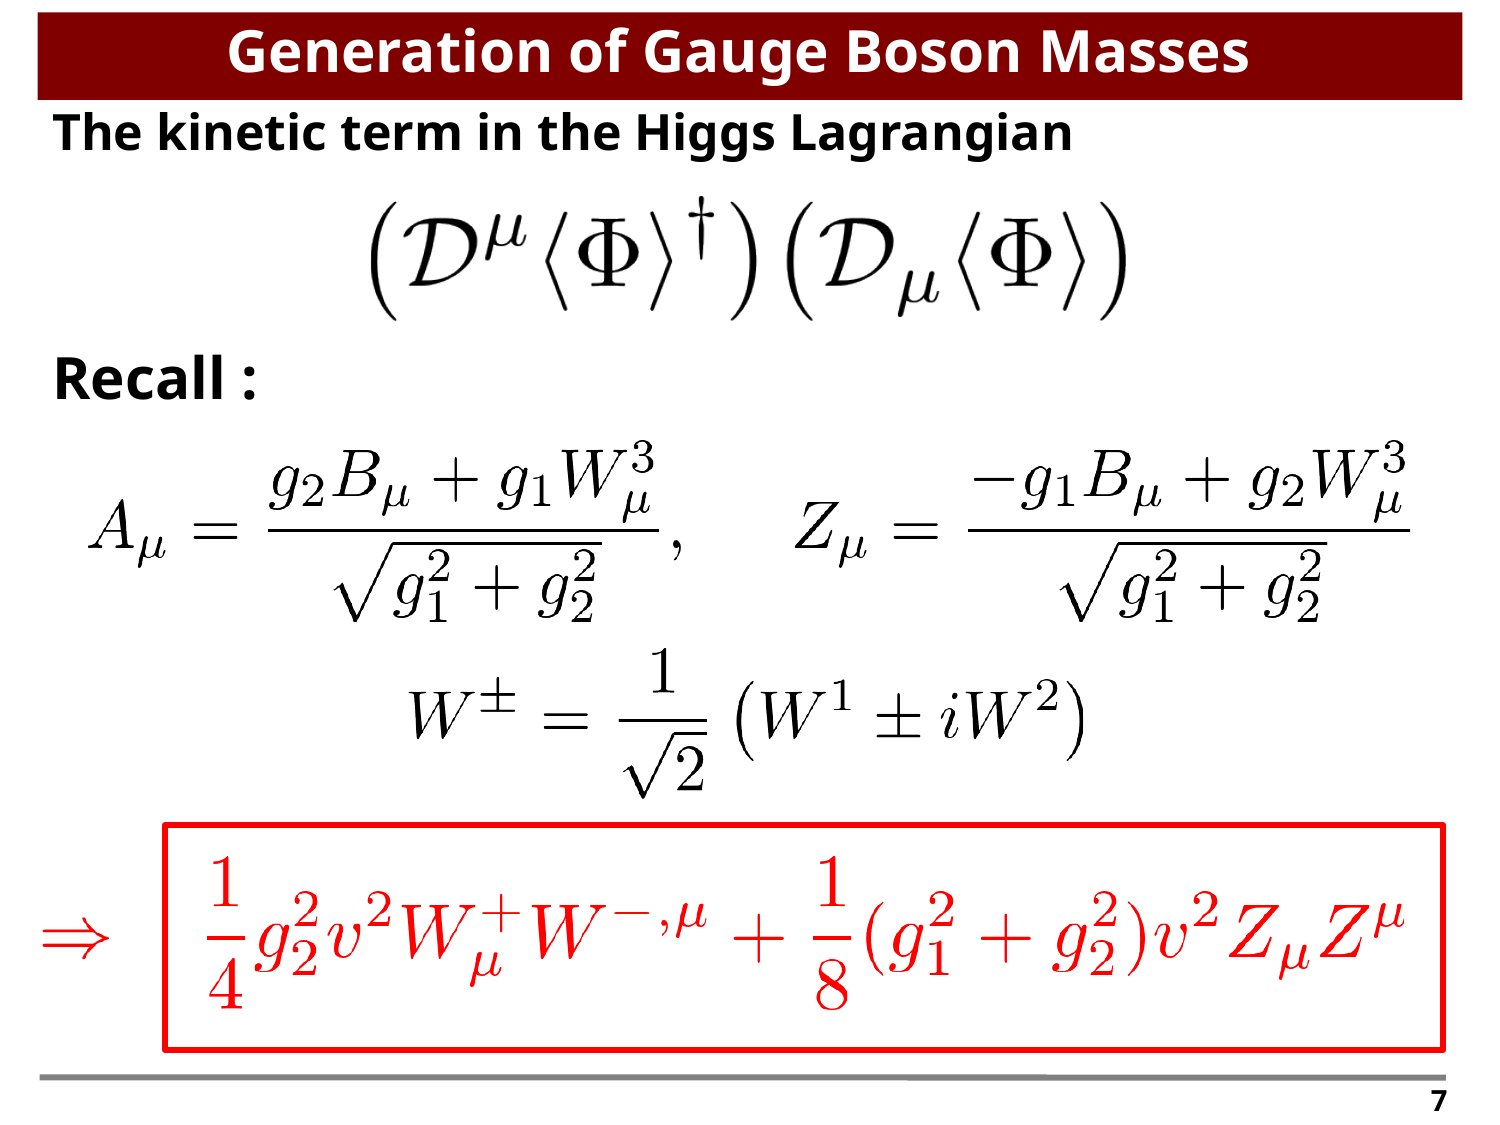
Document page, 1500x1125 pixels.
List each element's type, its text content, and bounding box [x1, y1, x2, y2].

picture [42, 856, 1405, 1010]
picture [370, 196, 1126, 322]
picture [87, 440, 1411, 622]
title Generation of Gauge Boson Masses [132, 12, 1345, 96]
list Recall : [168, 828, 1440, 1047]
list Recall : [37, 342, 1444, 1085]
picture [408, 648, 1084, 799]
list The kinetic term in the Higgs Lagrangian [37, 99, 1444, 342]
